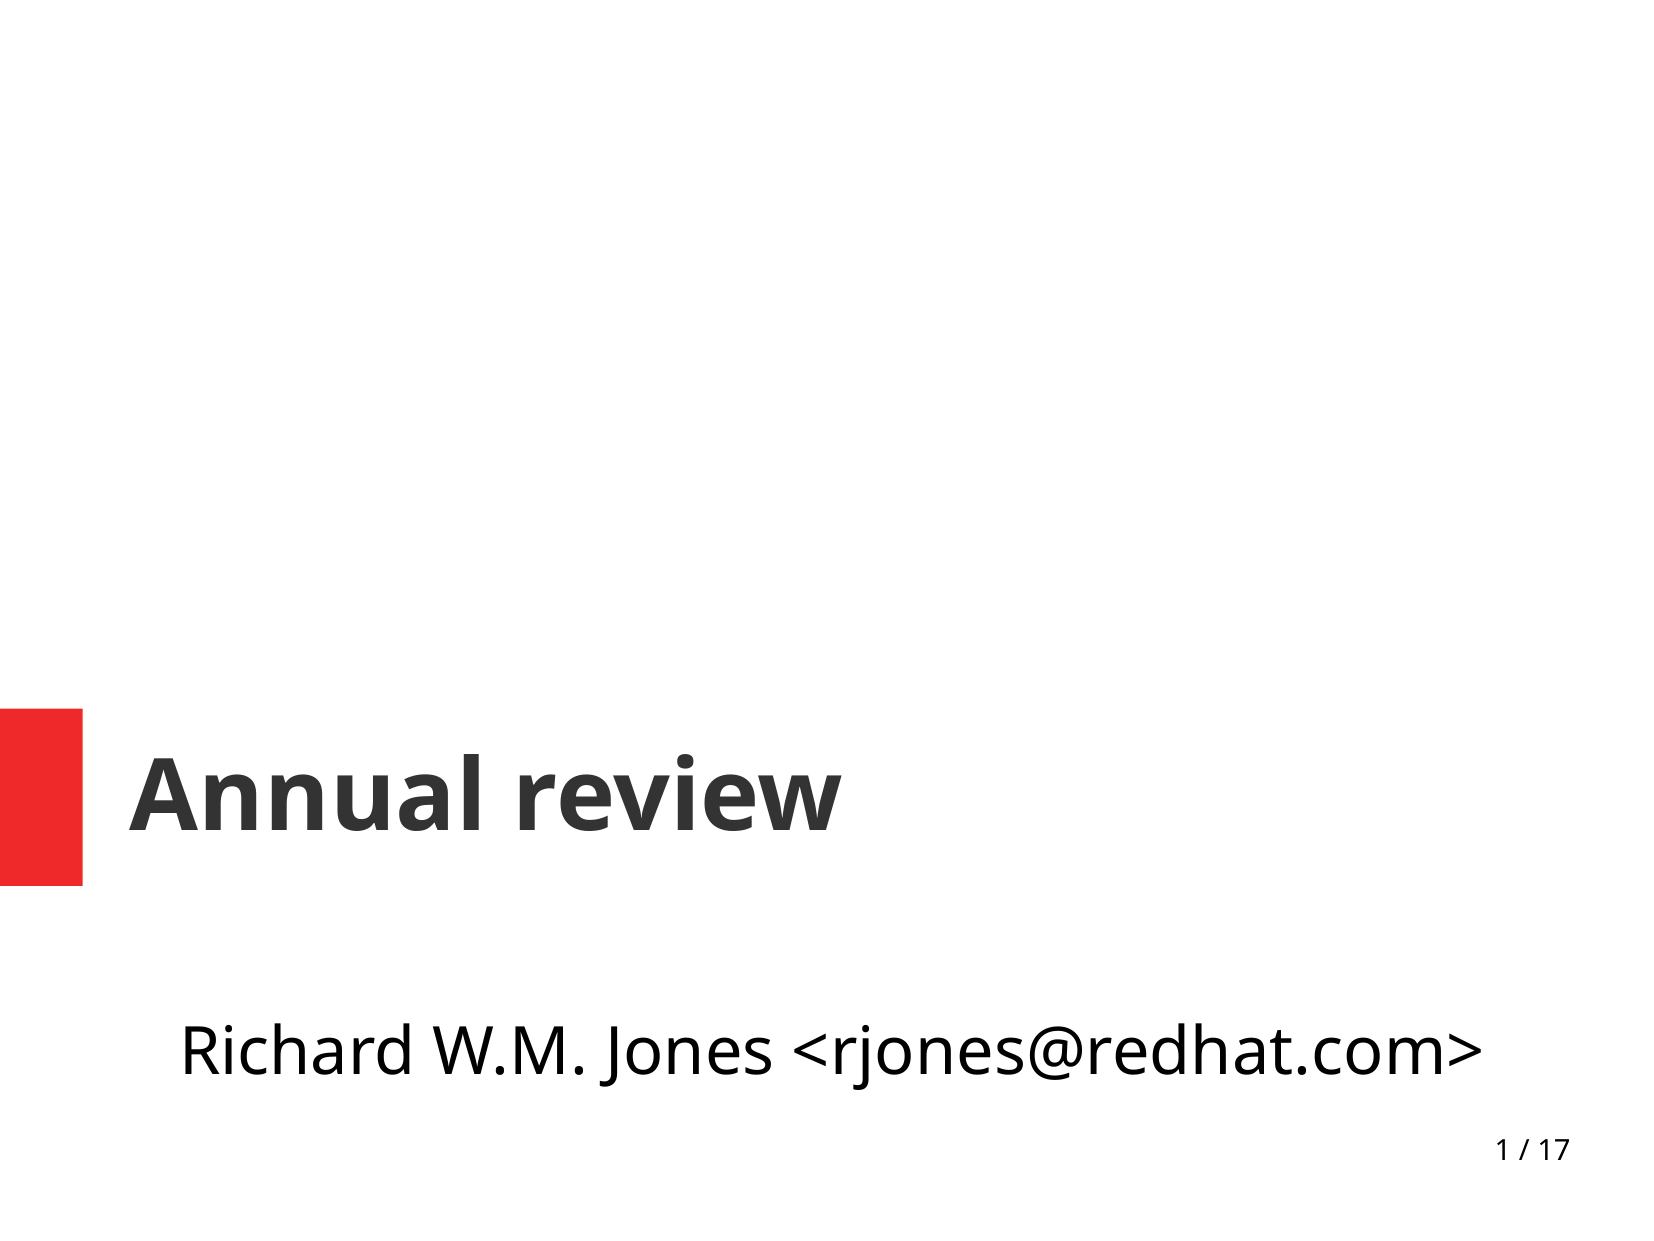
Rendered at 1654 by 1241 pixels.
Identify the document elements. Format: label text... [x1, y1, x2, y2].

title Annual review [129, 673, 1536, 910]
subtitle Richard W.M. Jones <rjones@redhat.com> [129, 968, 1536, 1130]
